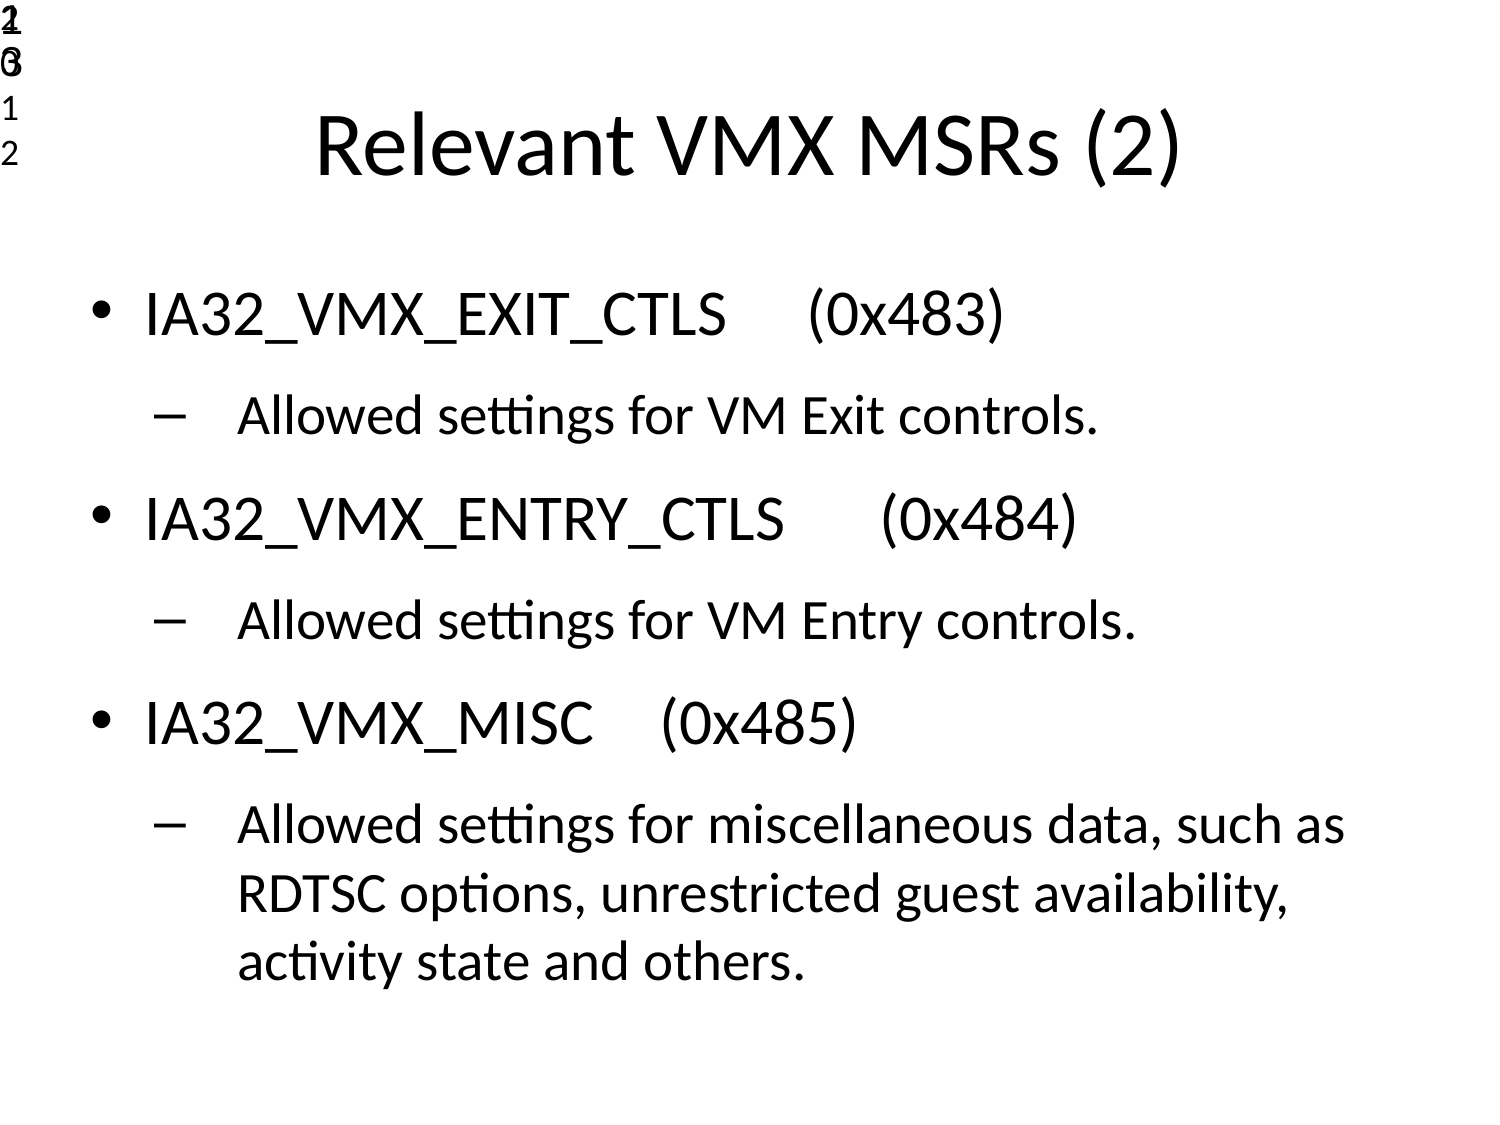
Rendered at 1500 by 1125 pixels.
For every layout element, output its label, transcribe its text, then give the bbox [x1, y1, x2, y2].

title Relevant VMX MSRs (2) [75, 45, 1425, 233]
list IA32_VMX_EXIT_CTLS (0x483) Allowed settings for VM Exit controls. IA32_VMX_ENTRY_CTLS (0x484) Allowed settings for VM Entry controls. IA32_VMX_MISC (0x485) Allowed settings for miscellaneous data, such as RDTSC options, unrestricted guest availability, activity state and others. [75, 262, 1425, 1005]
